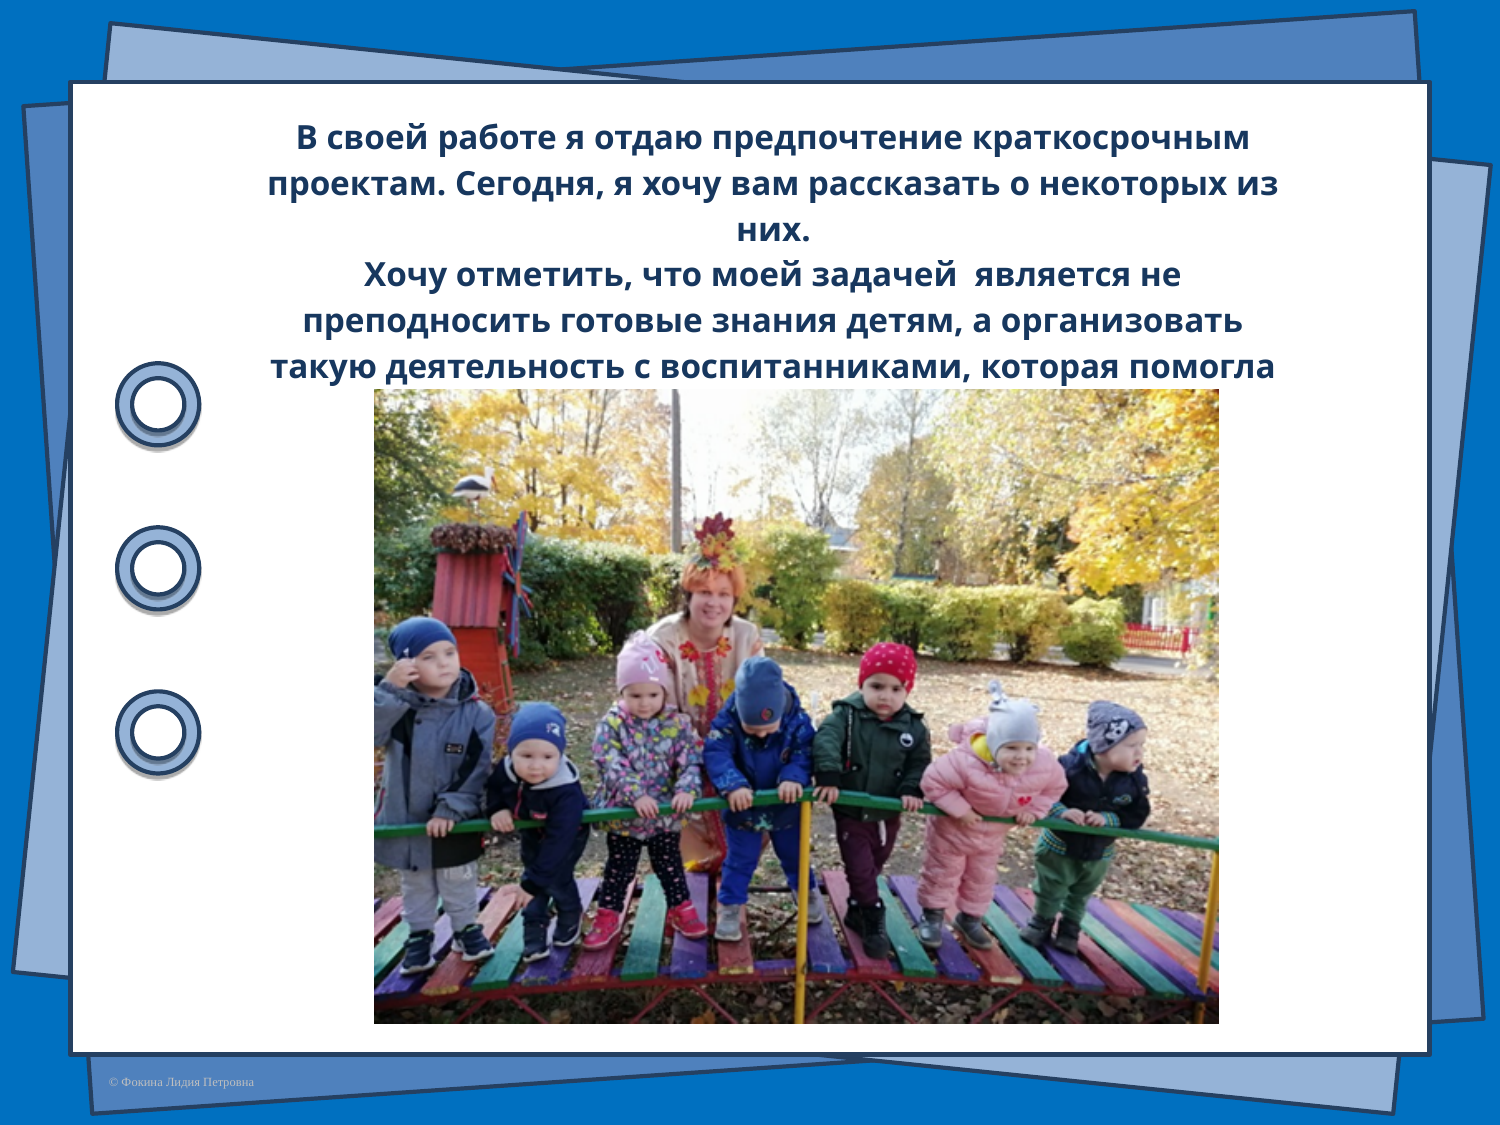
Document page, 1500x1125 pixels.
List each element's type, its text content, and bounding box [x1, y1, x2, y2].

picture [374, 389, 1219, 1024]
title В своей работе я отдаю предпочтение краткосрочным проектам. Сегодня, я хочу вам рассказать о некоторых из них. Хочу отметить, что моей задачей является не преподносить готовые знания детям, а организовать такую деятельность с воспитанниками, которая помогла бы добыть эти знания. [242, 102, 1306, 481]
